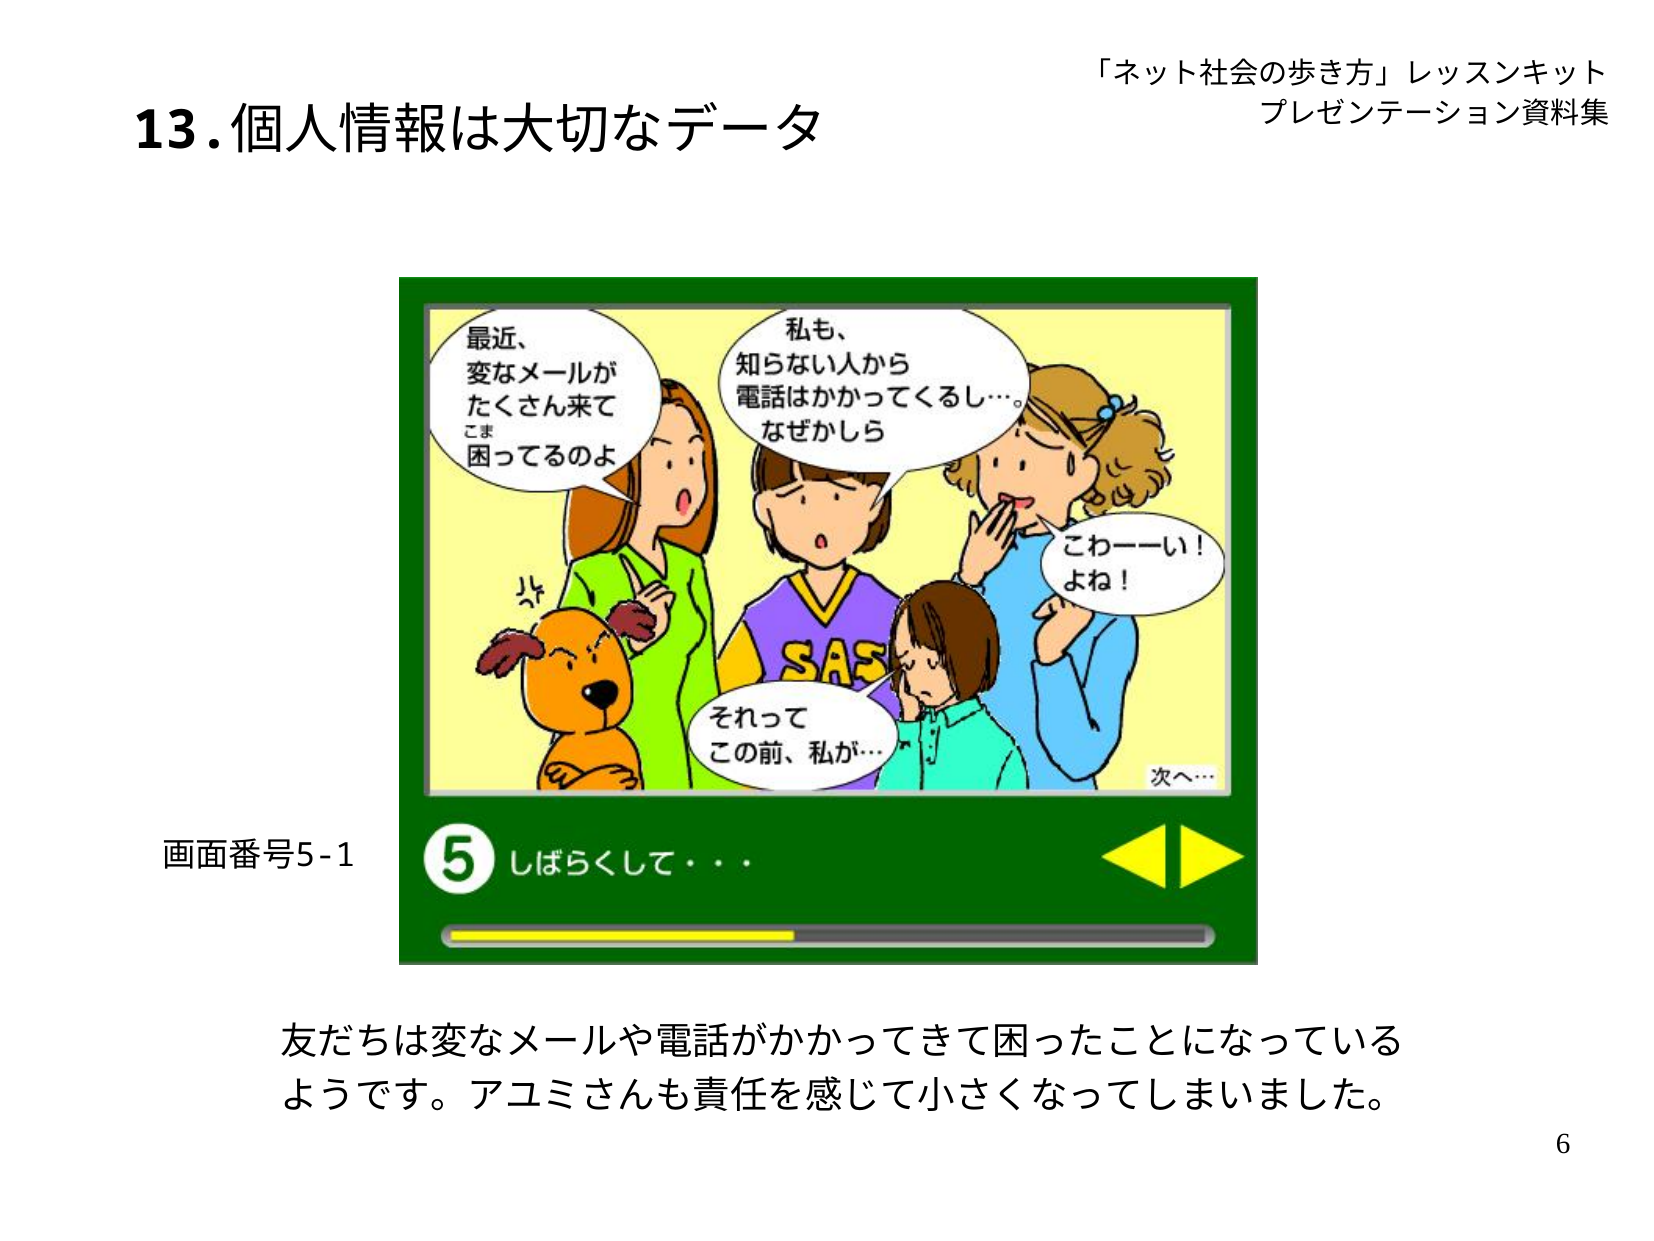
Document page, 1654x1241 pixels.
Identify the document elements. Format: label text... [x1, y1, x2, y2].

text_box 画面番号5-1 [147, 826, 384, 882]
text_box 友だちは変なメールや電話がかかってきて困ったことになっているようです。アユミさんも責任を感じて小さくなってしまいました。 [265, 1003, 1447, 1128]
text_box 13.個人情報は大切なデータ [118, 88, 1241, 169]
text_box 「ネット社会の歩き方」レッスンキット プレゼンテーション資料集 [1062, 44, 1625, 139]
picture [399, 277, 1258, 965]
